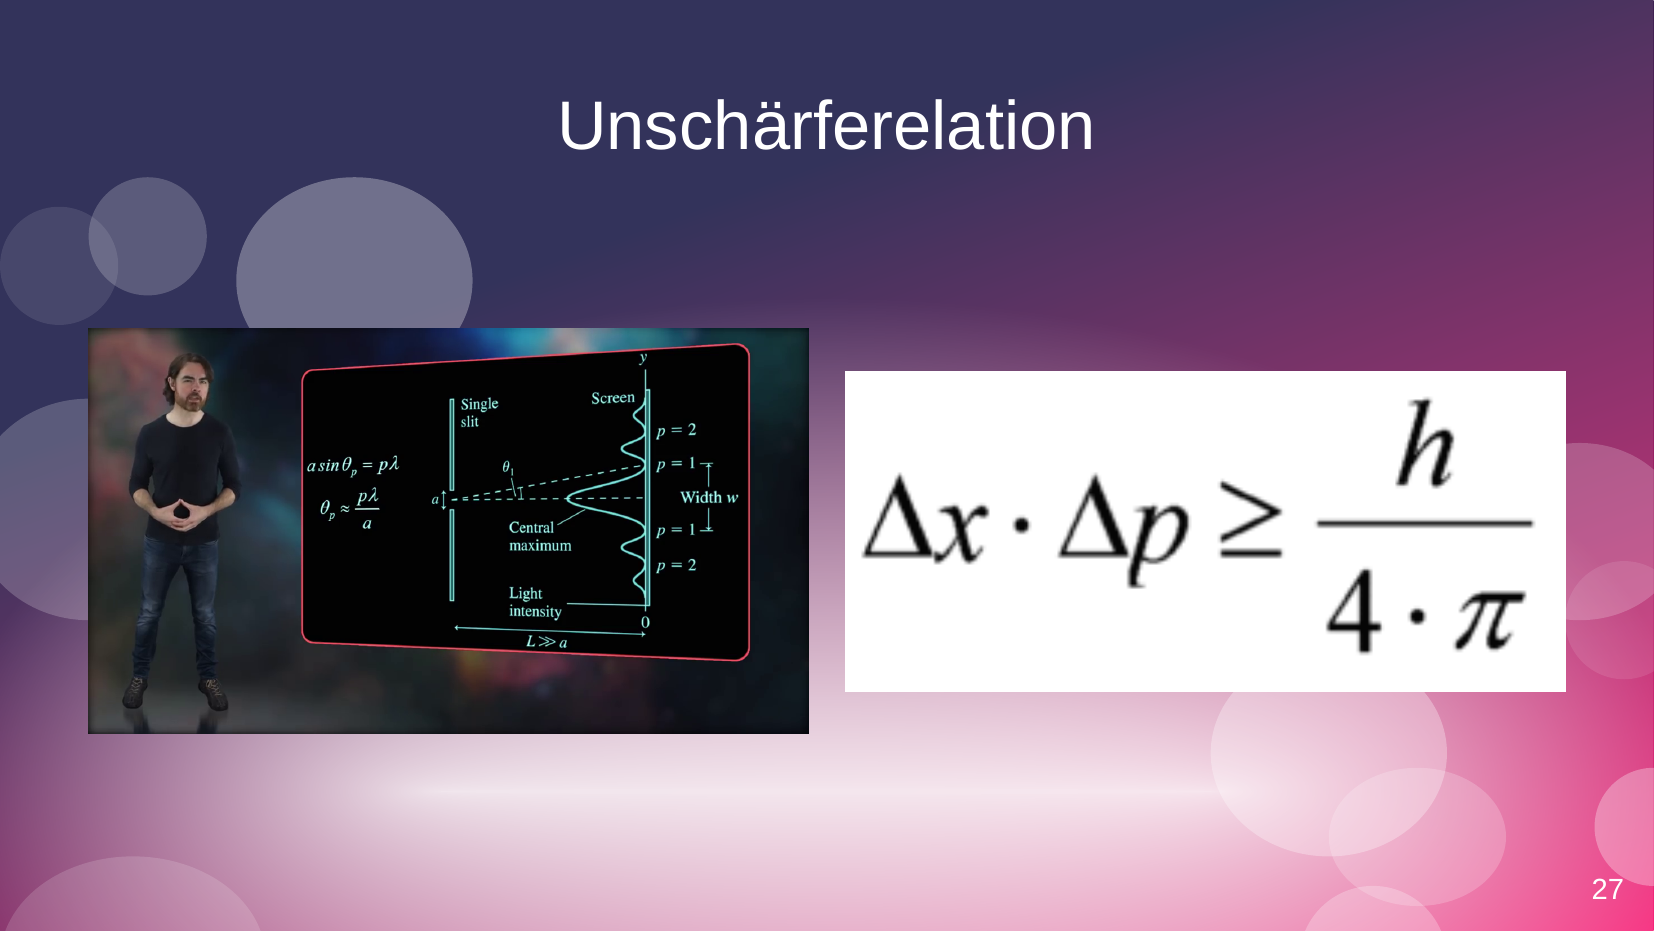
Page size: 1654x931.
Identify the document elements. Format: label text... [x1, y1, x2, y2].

picture [88, 328, 809, 735]
picture [845, 371, 1566, 692]
title Unschärferelation [88, 44, 1565, 207]
